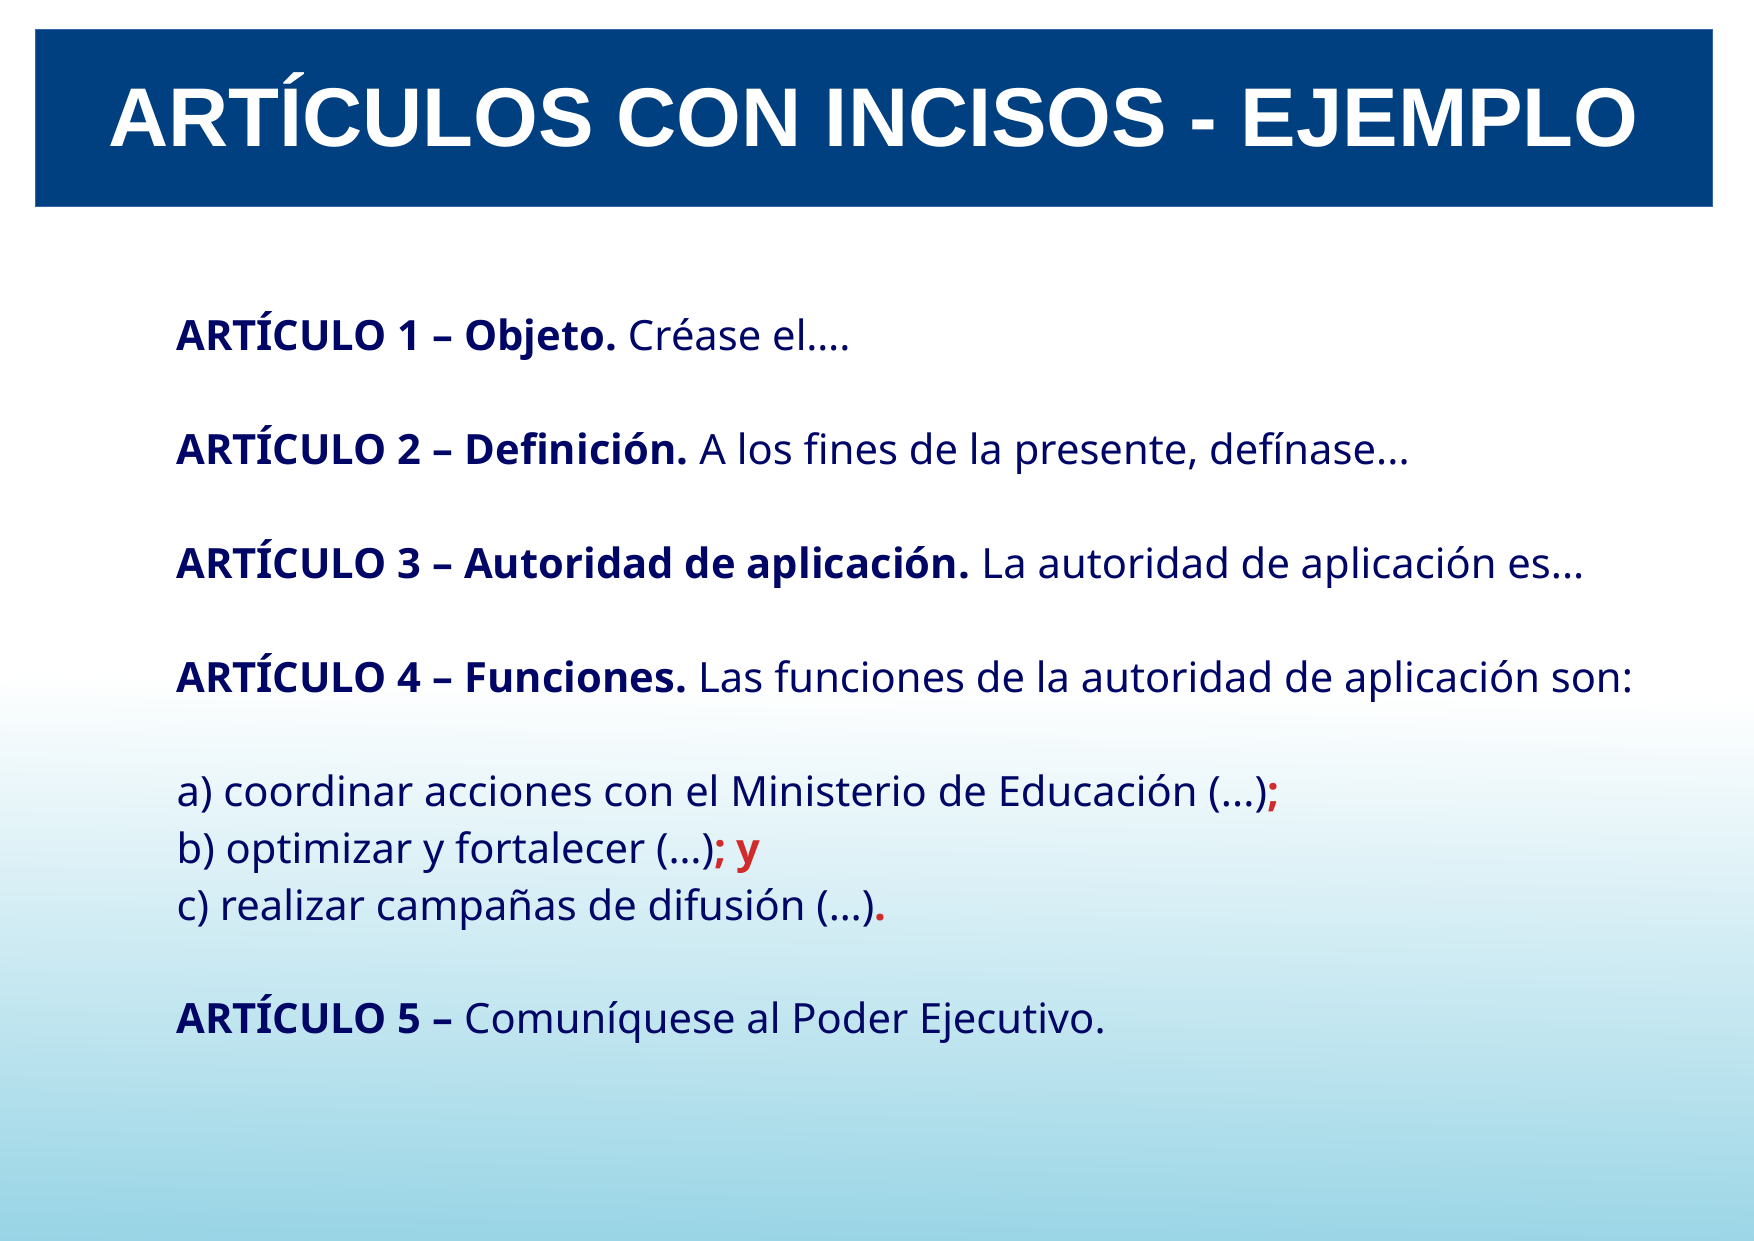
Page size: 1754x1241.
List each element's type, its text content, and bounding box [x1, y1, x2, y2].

text_box ARTÍCULO 1 – Objeto. Créase el…. ARTÍCULO 2 – Definición. A los fines de la presente, defínase... ARTÍCULO 3 – Autoridad de aplicación. La autoridad de aplicación es... ARTÍCULO 4 – Funciones. Las funciones de la autoridad de aplicación son: a) coordinar acciones con el Ministerio de Educación (...); b) optimizar y fortalecer (…); y c) realizar campañas de difusión (…). ARTÍCULO 5 – Comuníquese al Poder Ejecutivo. [70, 236, 1666, 1170]
text_box ARTÍCULOS CON INCISOS - EJEMPLO [35, 29, 1713, 207]
